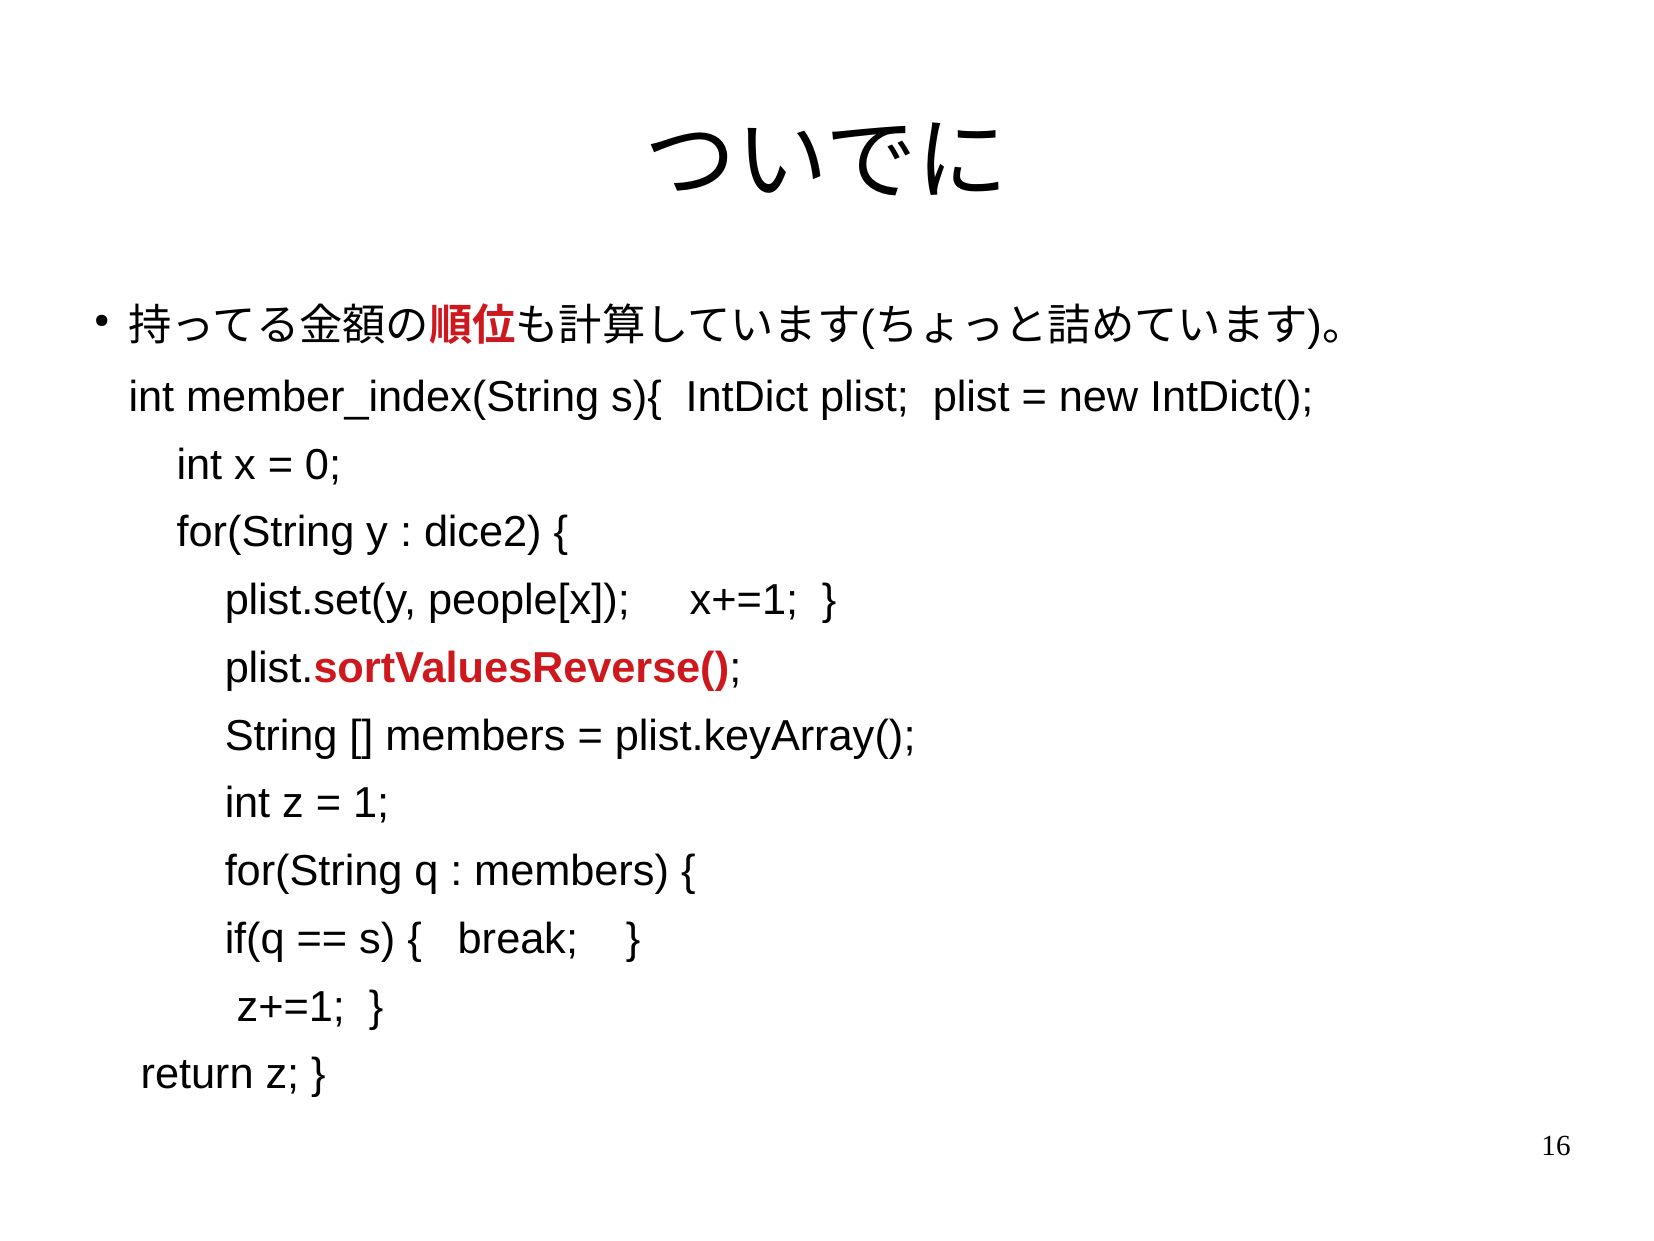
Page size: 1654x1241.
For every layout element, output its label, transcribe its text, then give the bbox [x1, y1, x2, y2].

list 持ってる金額の順位も計算しています(ちょっと詰めています)。 int member_index(String s){ IntDict plist; plist = new IntDict(); int x = 0; for(String y : dice2) { plist.set(y, people[x]); x+=1; } plist.sortValuesReverse(); String [] members = plist.keyArray(); int z = 1; for(String q : members) { if(q == s) { break; } z+=1; } return z; } [82, 290, 1571, 1099]
title ついでに [82, 49, 1571, 257]
